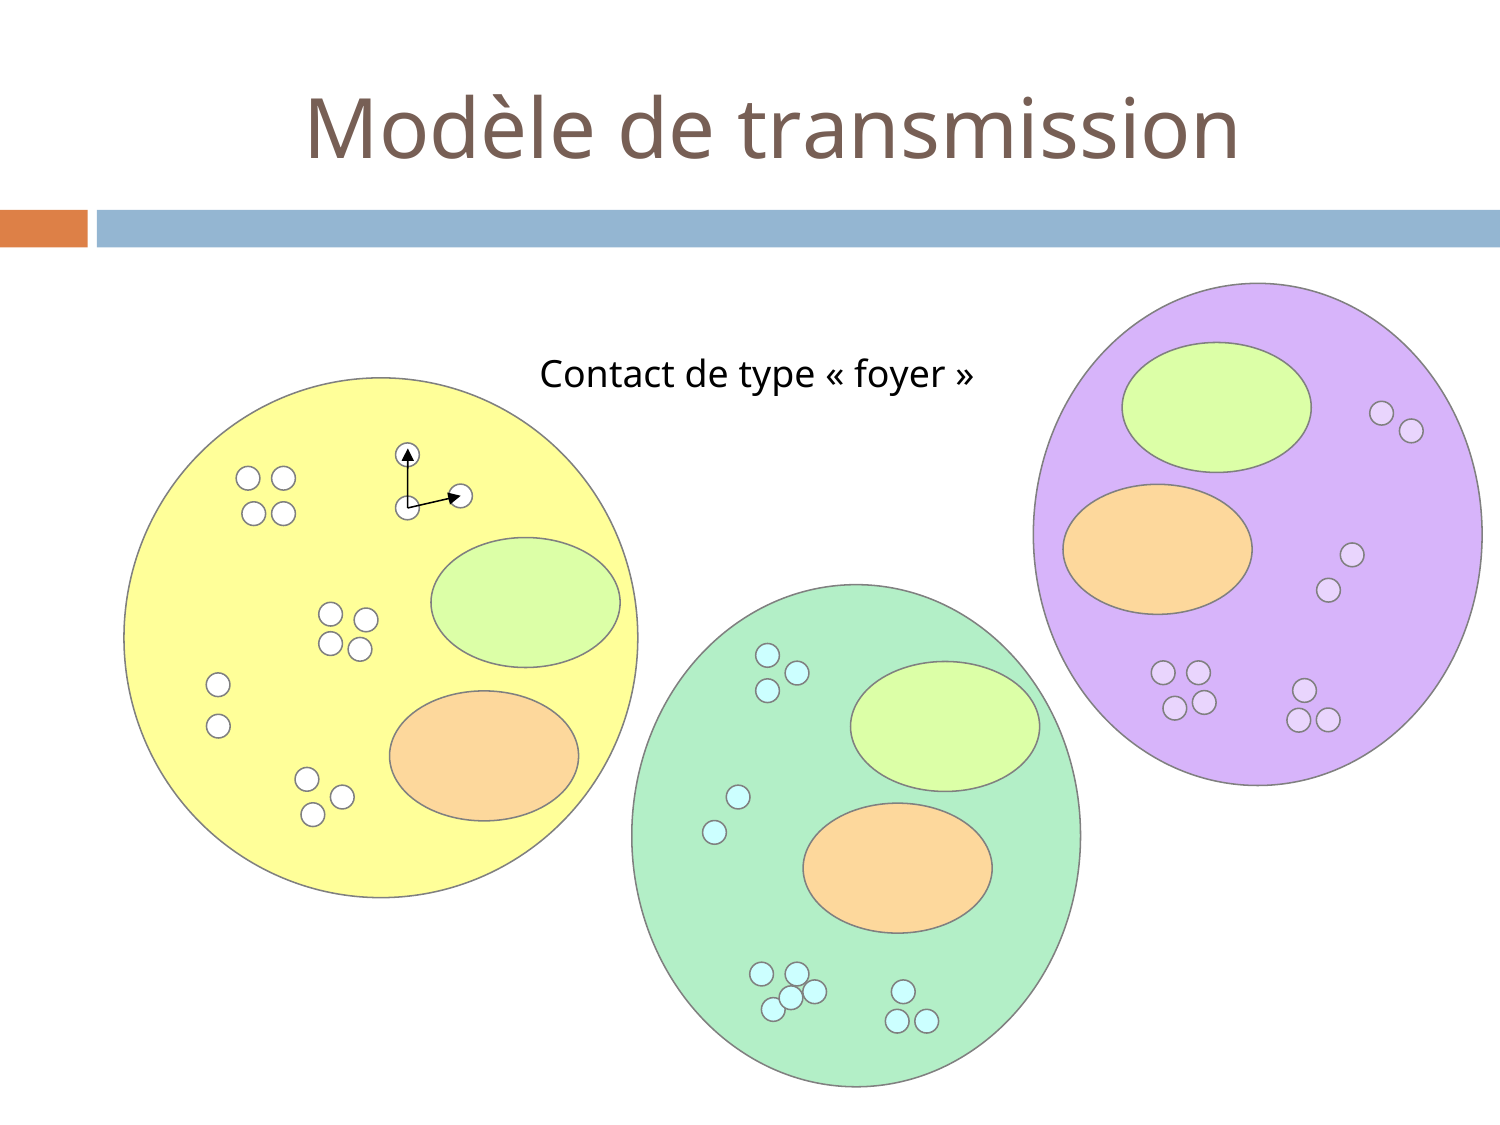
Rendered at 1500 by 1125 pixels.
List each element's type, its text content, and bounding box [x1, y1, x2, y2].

text_box [1033, 283, 1483, 786]
text_box Contact de type « foyer » [524, 342, 1034, 403]
text_box [631, 584, 1081, 1087]
text_box Modèle de transmission [0, 30, 1500, 219]
text_box [123, 377, 638, 898]
